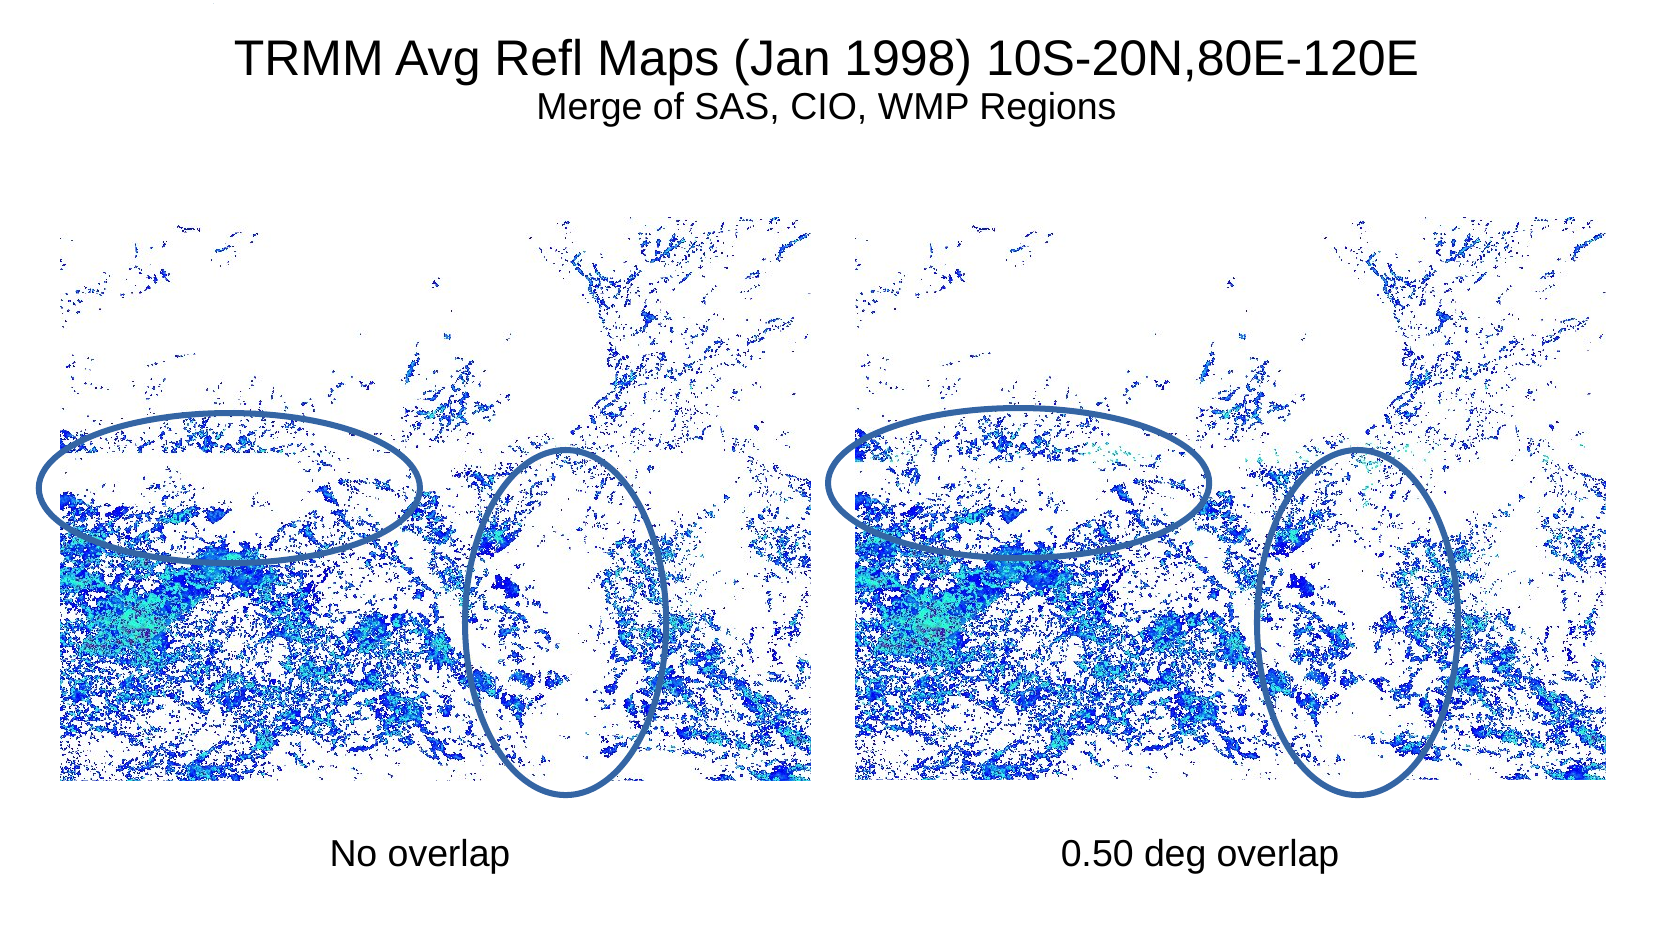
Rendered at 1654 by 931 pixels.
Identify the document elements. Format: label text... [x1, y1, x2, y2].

picture [60, 417, 416, 560]
text_box 0.50 deg overlap [1020, 825, 1381, 886]
picture [855, 412, 1206, 555]
title TRMM Avg Refl Maps (Jan 1998) 10S-20N,80E-120E Merge of SAS, CIO, WMP Regions [82, 29, 1571, 128]
picture [1261, 454, 1455, 781]
picture [60, 217, 811, 781]
picture [469, 454, 663, 781]
text_box No overlap [240, 825, 601, 886]
picture [855, 217, 1606, 781]
